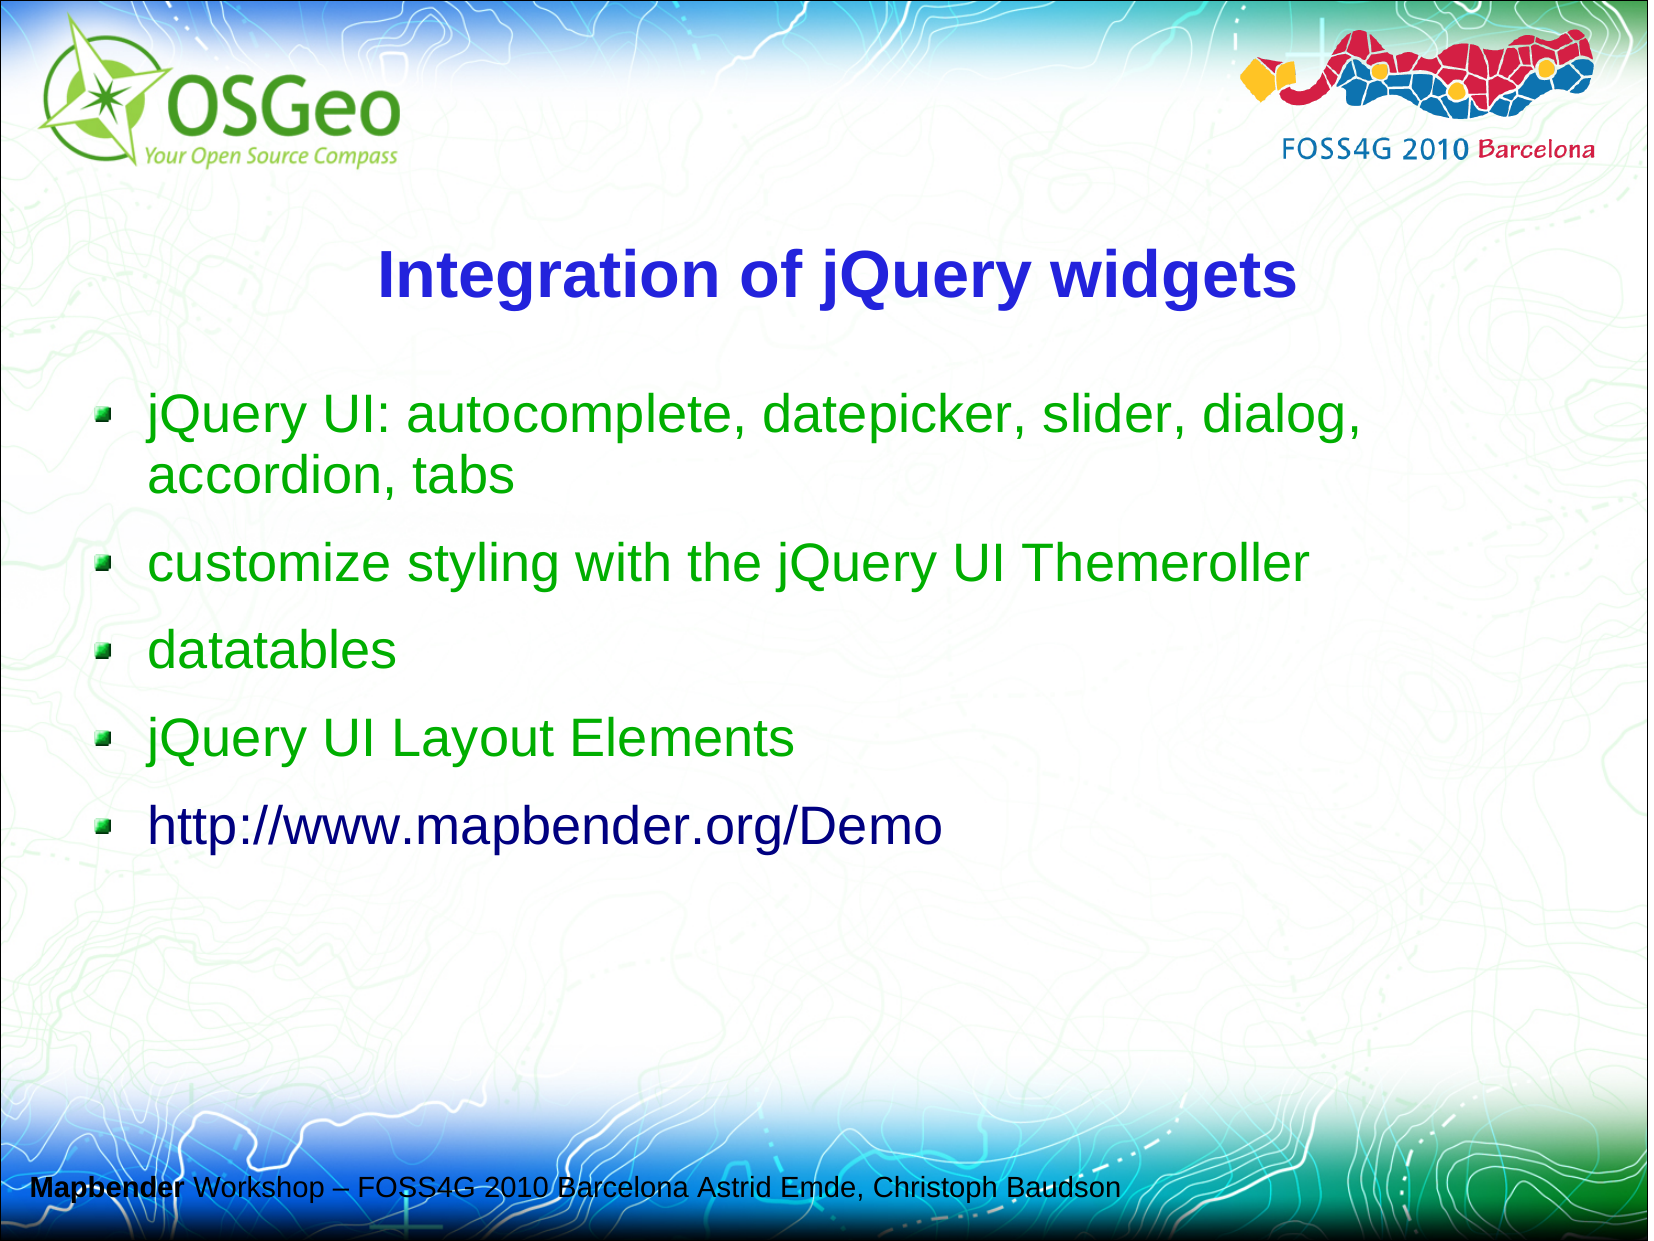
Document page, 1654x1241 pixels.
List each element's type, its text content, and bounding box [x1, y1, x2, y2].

title Integration of jQuery widgets [82, 208, 1571, 342]
list jQuery UI: autocomplete, datepicker, slider, dialog, accordion, tabs customize styling with the jQuery UI Themeroller datatables jQuery UI Layout Elements http://www.mapbender.org/Demo [76, 383, 1565, 1188]
picture [1, 1, 1647, 1240]
